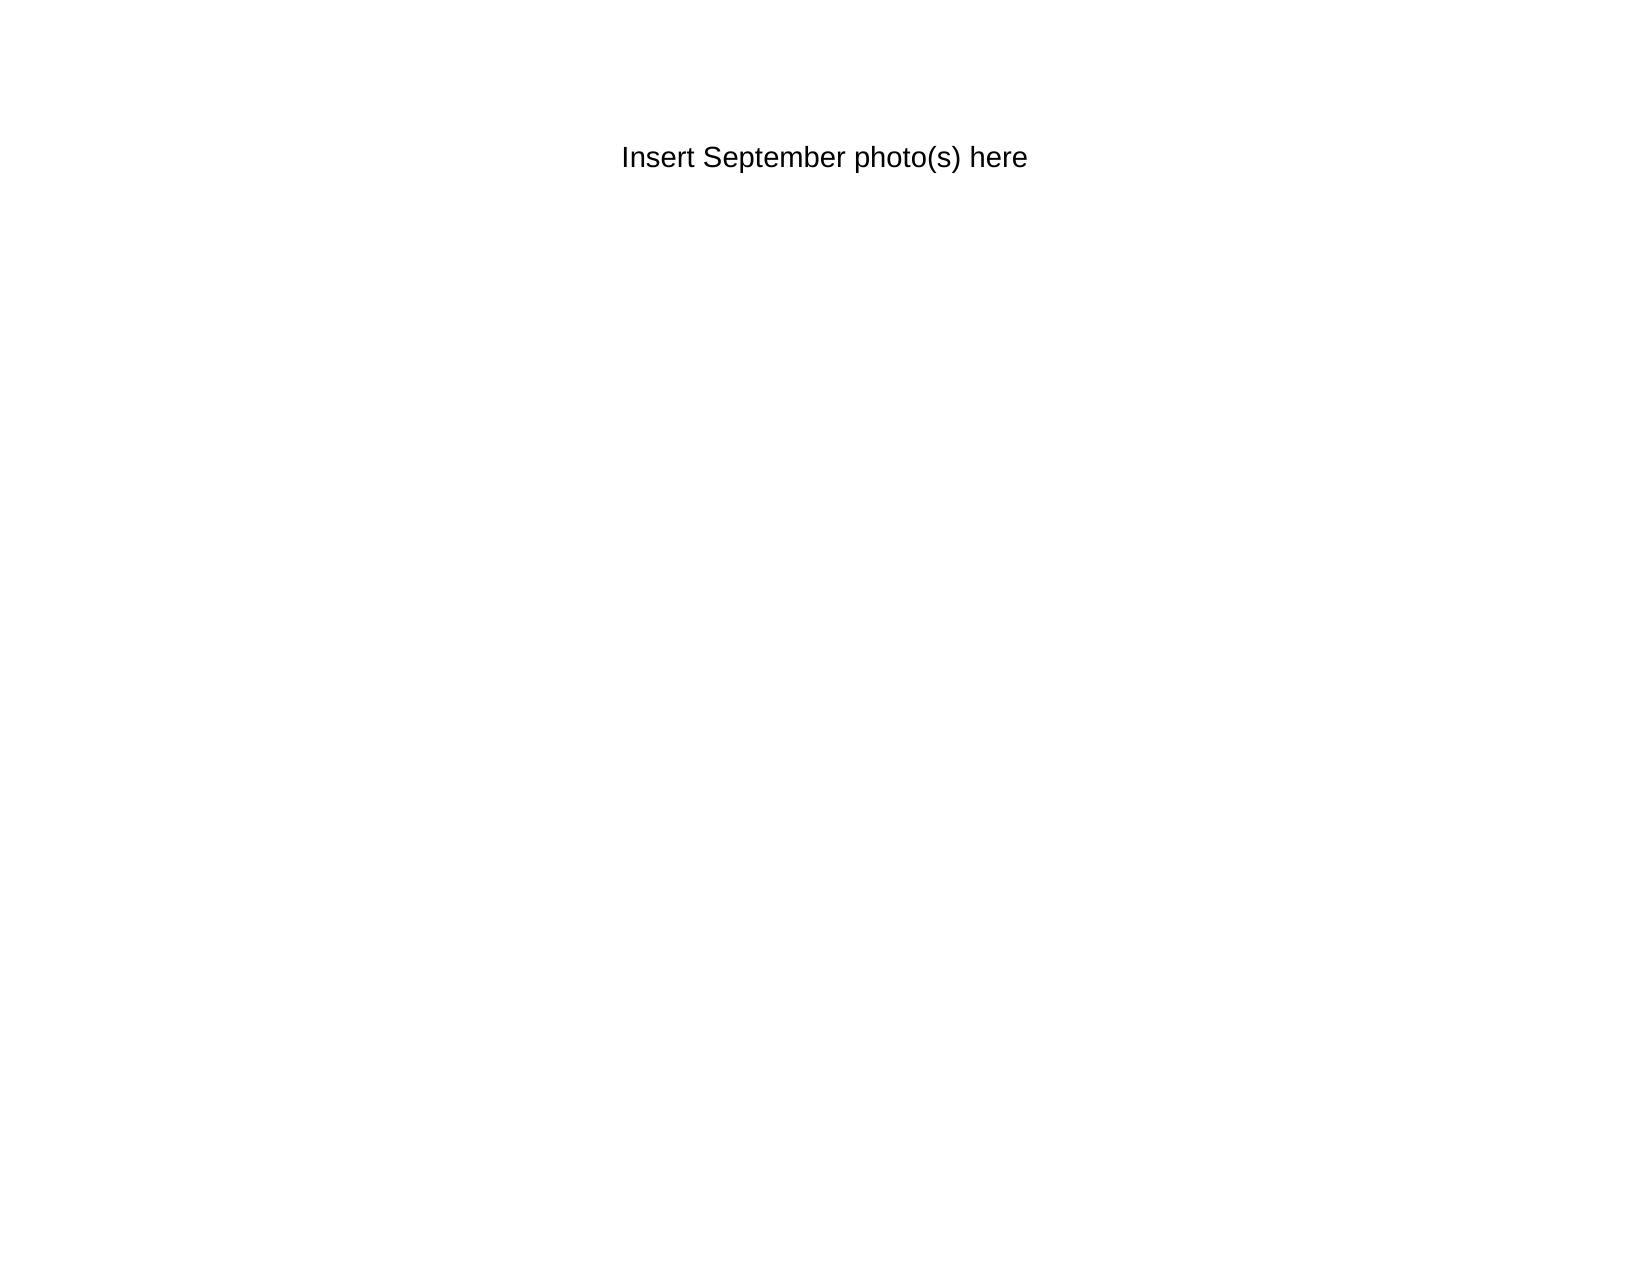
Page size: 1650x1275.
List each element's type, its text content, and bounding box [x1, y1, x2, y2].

title Insert September photo(s) here [82, 50, 1568, 264]
